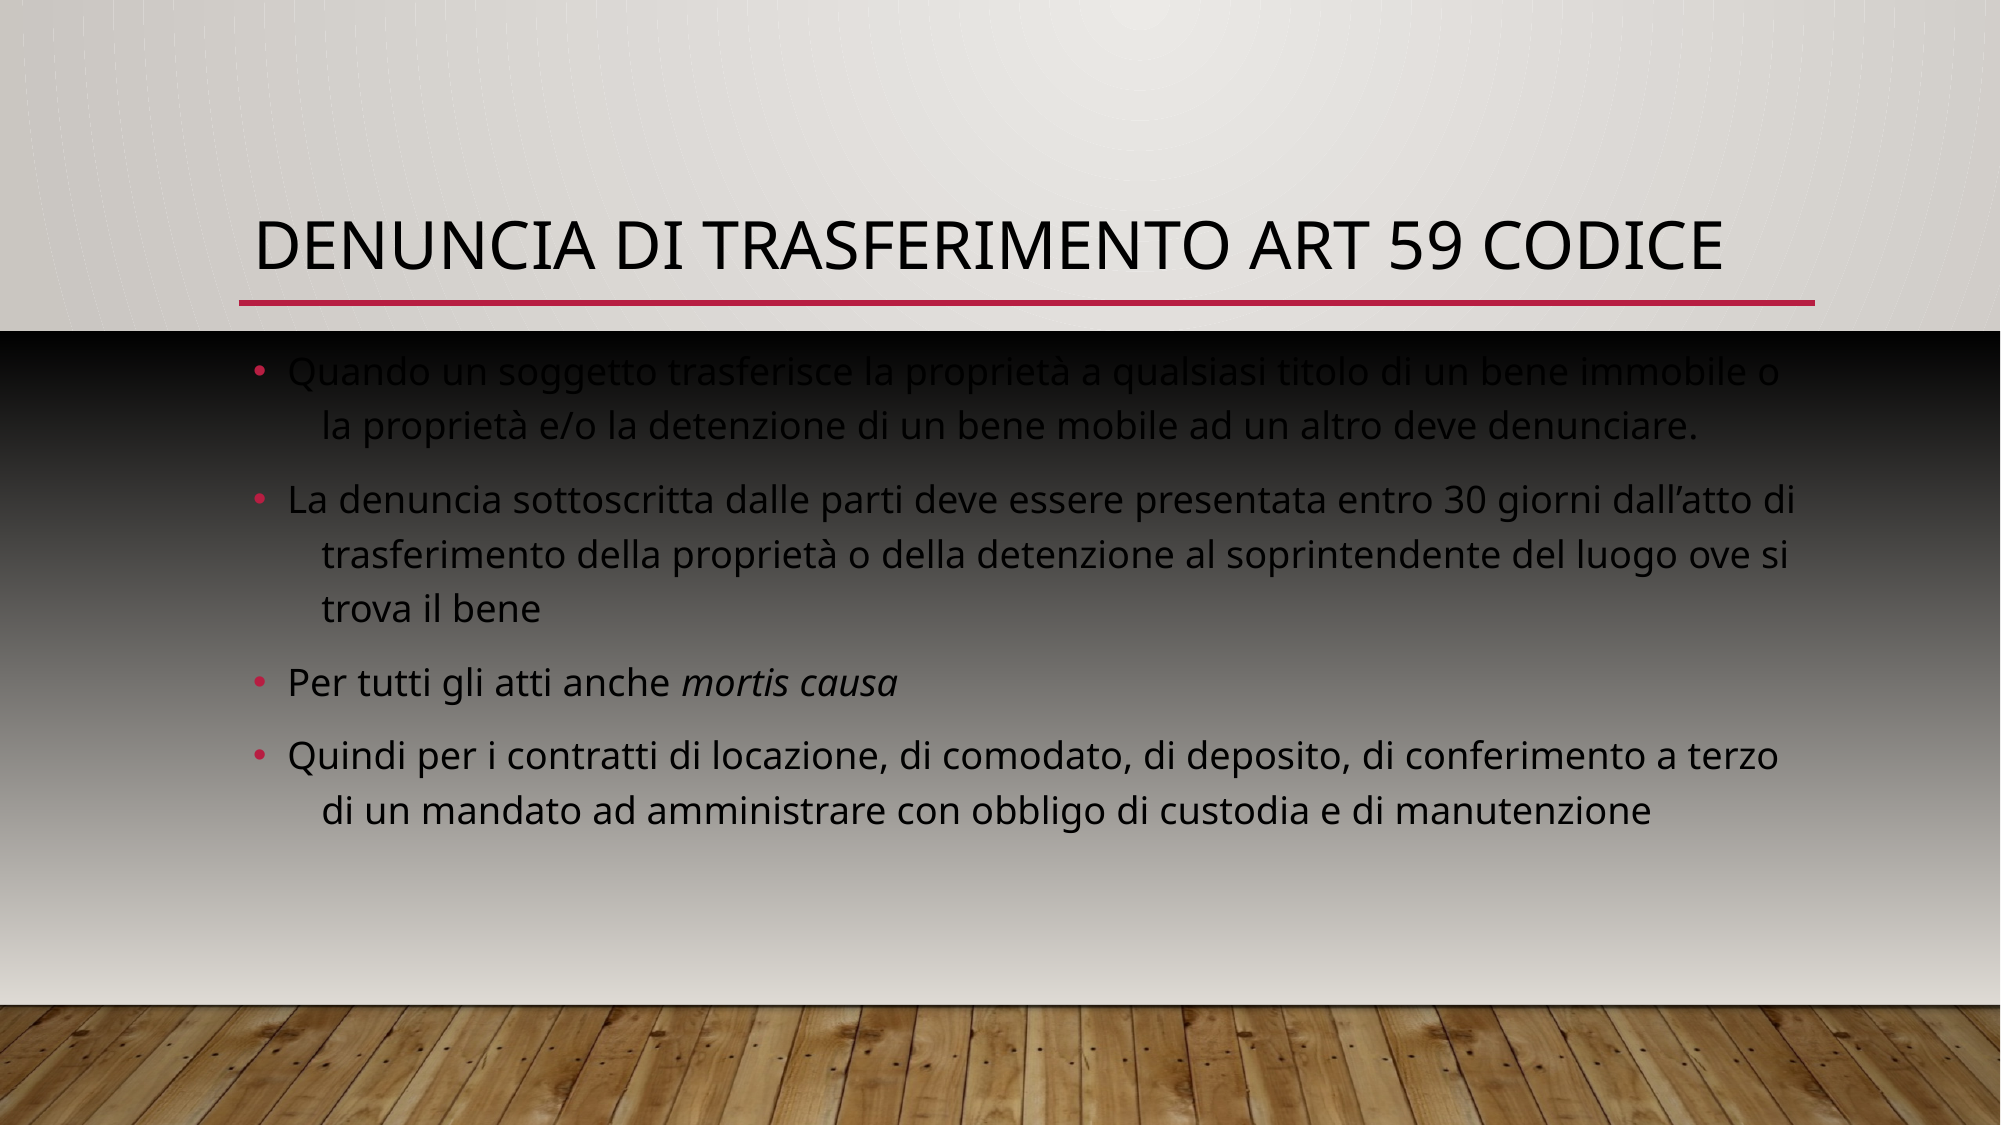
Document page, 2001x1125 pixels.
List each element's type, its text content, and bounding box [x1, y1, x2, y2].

list Quando un soggetto trasferisce la proprietà a qualsiasi titolo di un bene immobile o la proprietà e/o la detenzione di un bene mobile ad un altro deve denunciare. La denuncia sottoscritta dalle parti deve essere presentata entro 30 giorni dall’atto di trasferimento della proprietà o della detenzione al soprintendente del luogo ove si trova il bene Per tutti gli atti anche mortis causa Quindi per i contratti di locazione, di comodato, di deposito, di conferimento a terzo di un mandato ad amministrare con obbligo di custodia e di manutenzione [238, 330, 1814, 897]
title denuncia di trasferimento art 59 codice [238, 131, 1814, 305]
